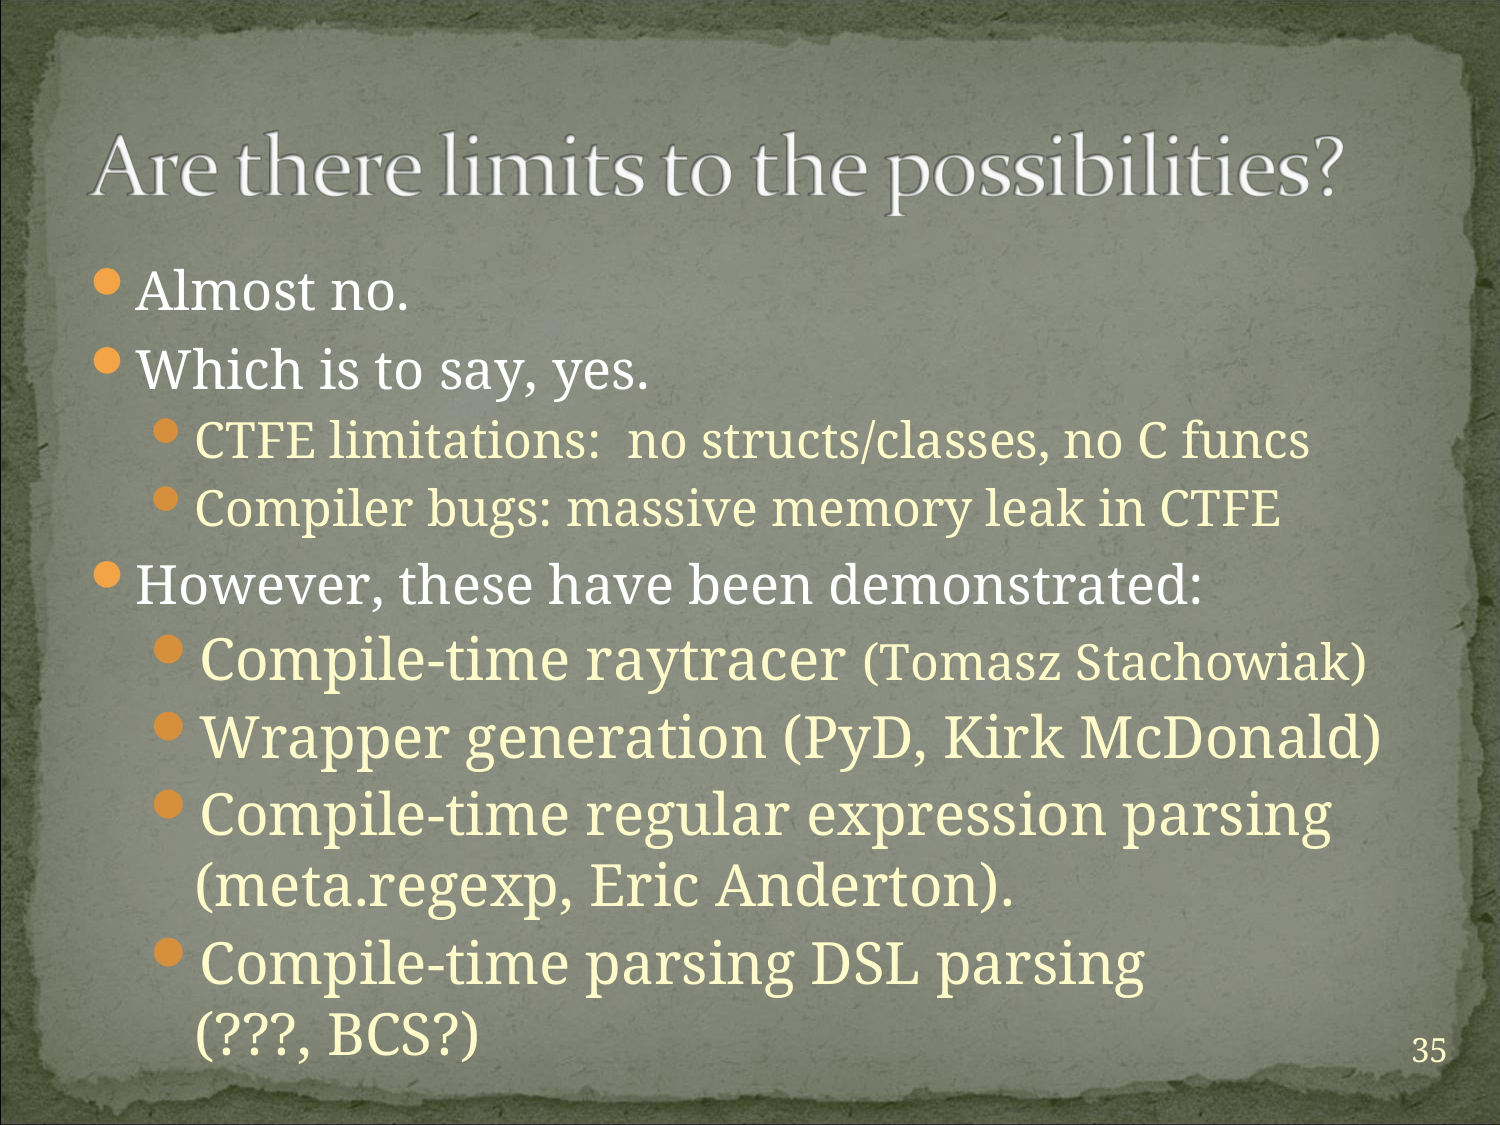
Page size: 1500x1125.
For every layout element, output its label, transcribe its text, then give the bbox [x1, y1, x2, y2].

text_box [35, 23, 1427, 227]
picture [0, 0, 1500, 1125]
text_box 35 [1379, 1014, 1480, 1090]
list Almost no. Which is to say, yes. CTFE limitations: no structs/classes, no C funcs Compiler bugs: massive memory leak in CTFE However, these have been demonstrated: Compile-time raytracer (Tomasz Stachowiak) Wrapper generation (PyD, Kirk McDonald) Compile-time regular expression parsing (meta.regexp, Eric Anderton). Compile-time parsing DSL parsing (???, BCS?) [75, 249, 1426, 1001]
